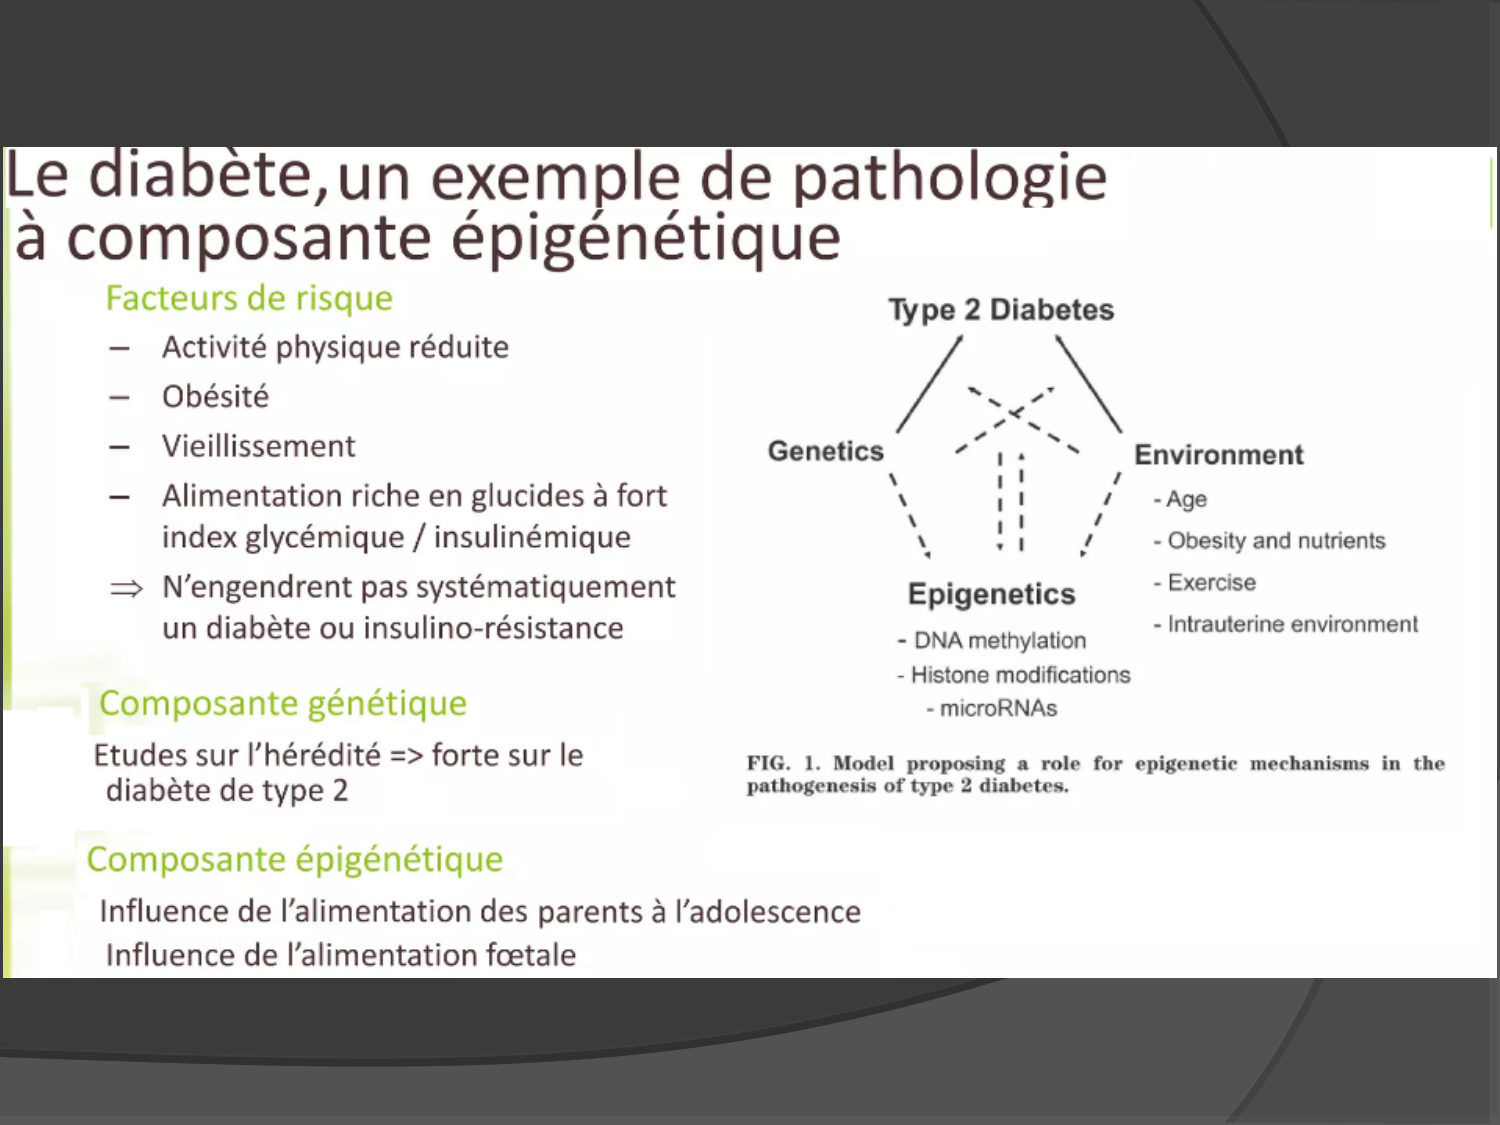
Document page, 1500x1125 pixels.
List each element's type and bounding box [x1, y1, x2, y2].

picture [3, 147, 1497, 978]
